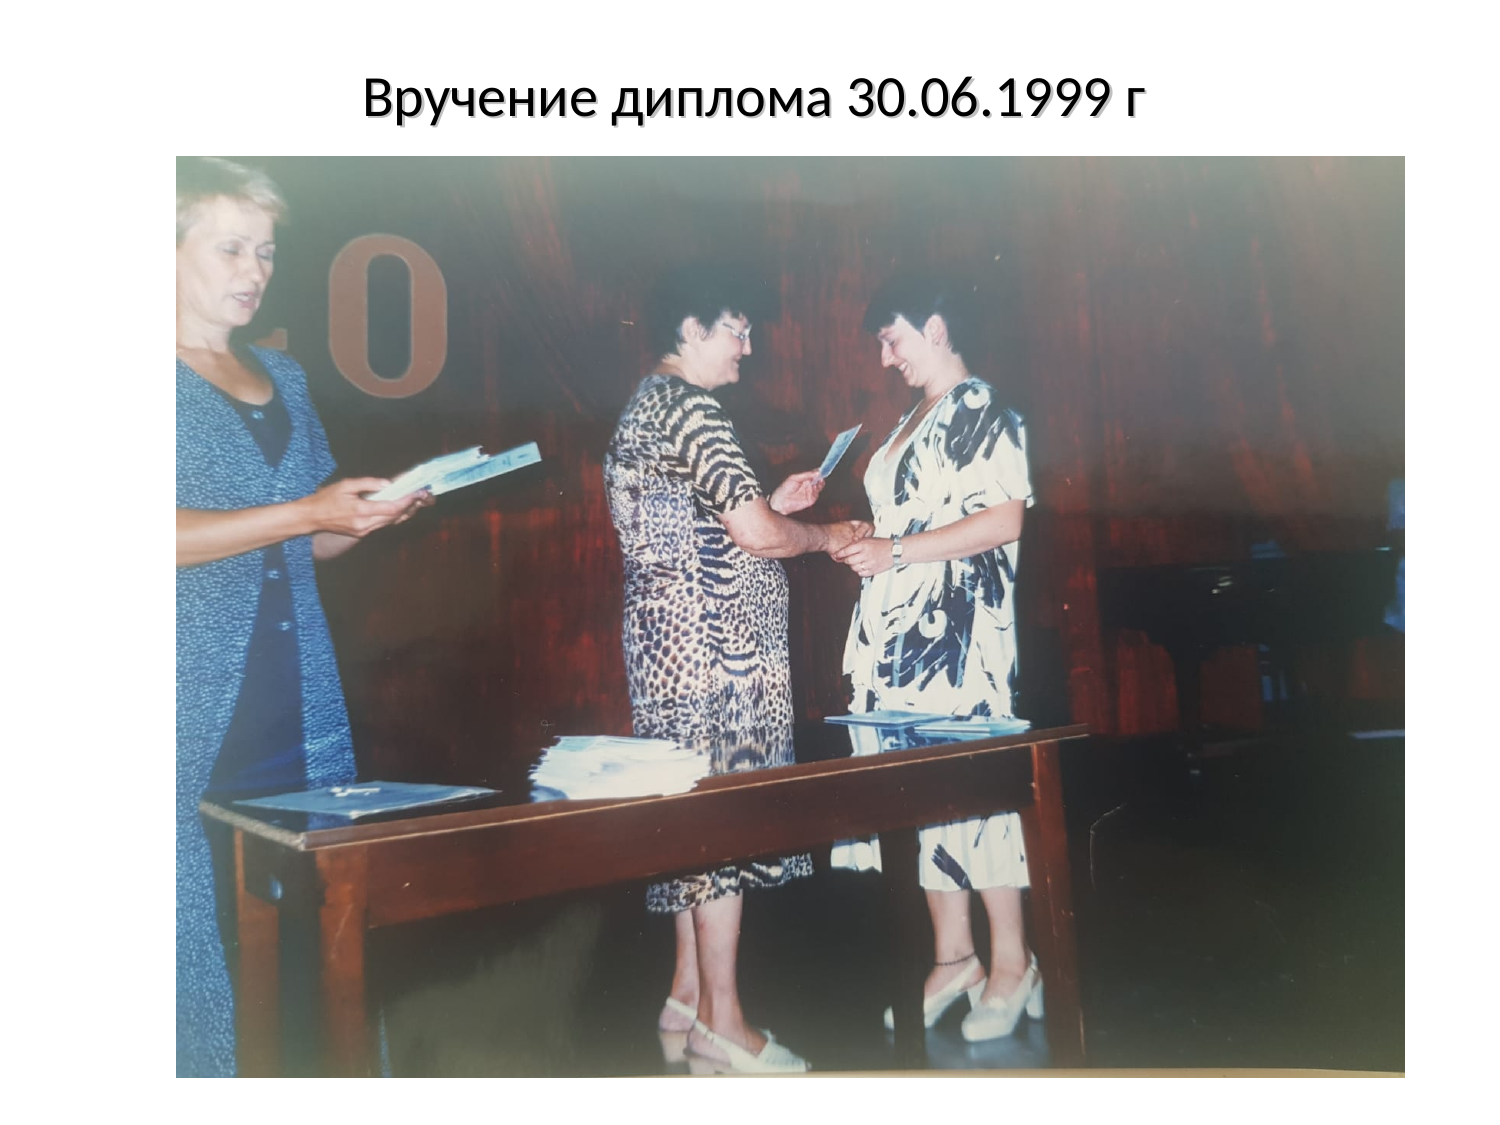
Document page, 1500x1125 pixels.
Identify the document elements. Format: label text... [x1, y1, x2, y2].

picture [176, 156, 1405, 1078]
text_box Вручение диплома 30.06.1999 г [29, 51, 1479, 136]
